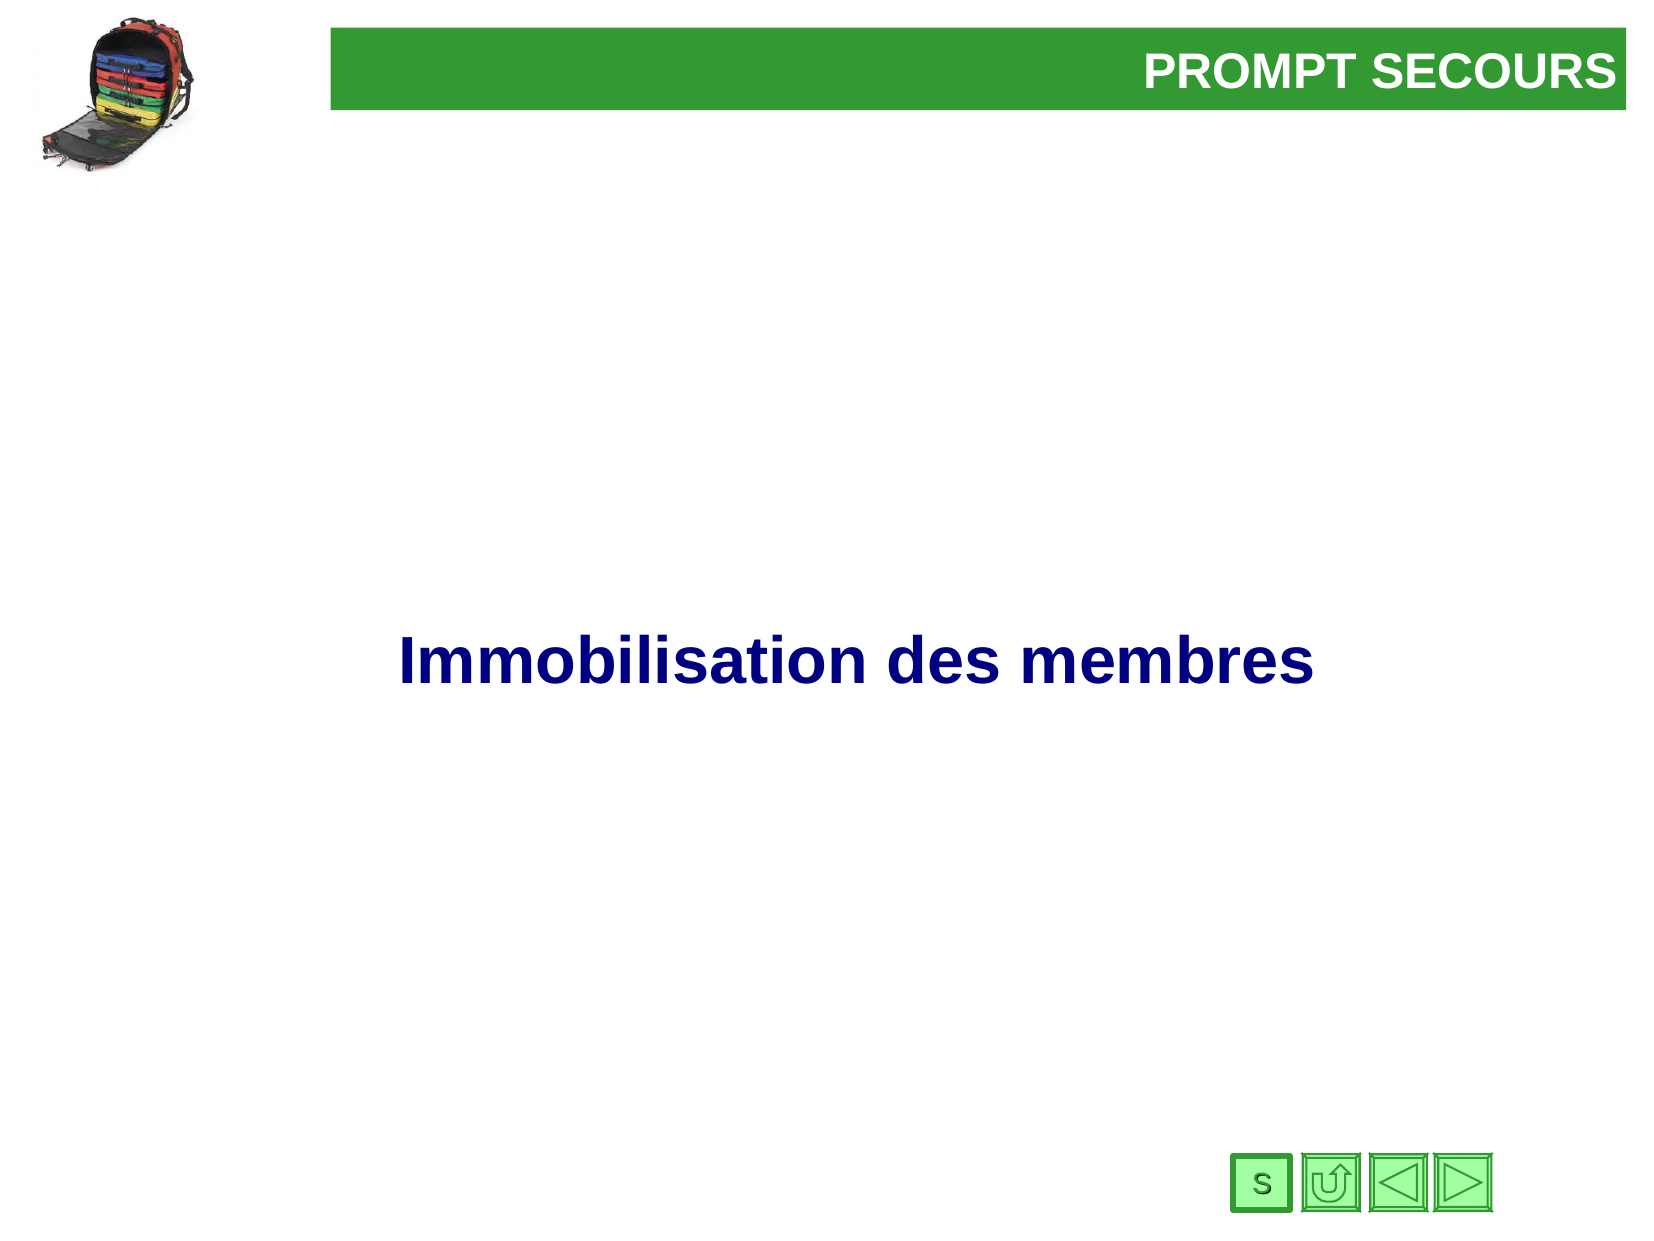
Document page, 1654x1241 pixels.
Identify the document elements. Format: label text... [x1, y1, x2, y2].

title PROMPT SECOURS [331, 35, 1619, 107]
text_box Immobilisation des membres [157, 619, 1558, 702]
picture [29, 5, 201, 183]
